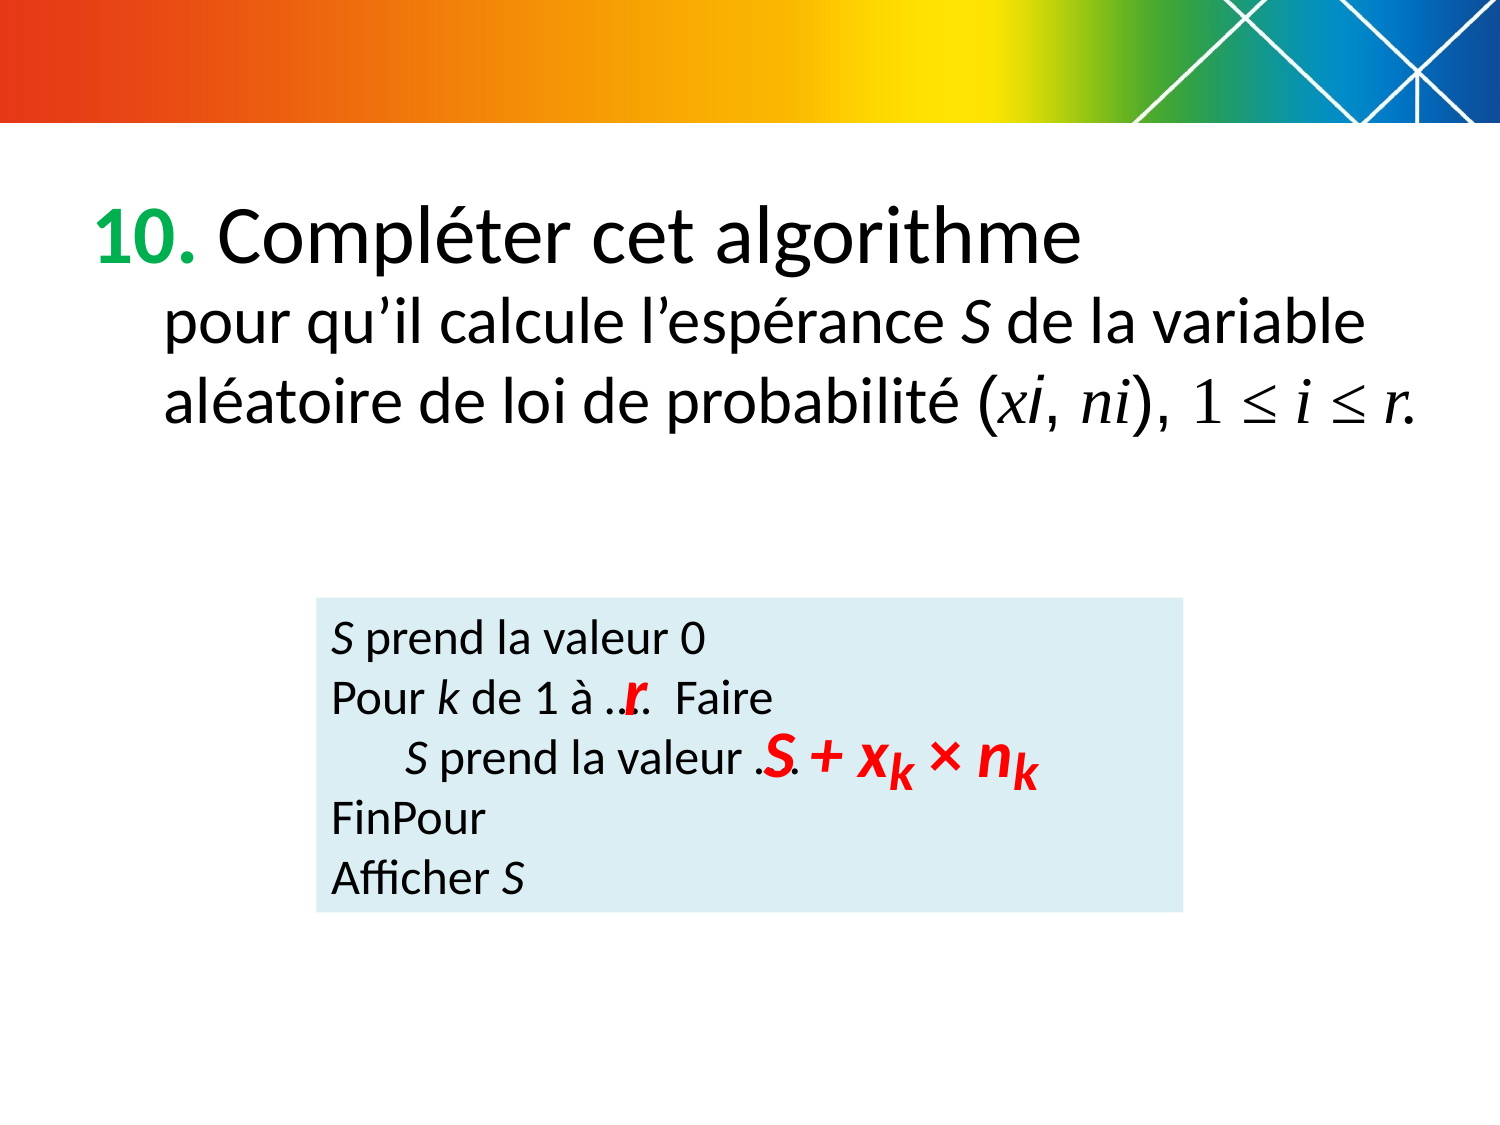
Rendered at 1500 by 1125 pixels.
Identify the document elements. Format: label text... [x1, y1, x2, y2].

text_box r [609, 641, 680, 737]
picture [1340, 0, 1500, 123]
text_box pour qu’il calcule l’espérance S de la variable aléatoire de loi de probabilité (xi, ni), 1 ≤ i ≤ r. [64, 269, 1459, 445]
picture [0, 0, 1358, 123]
text_box S prend la valeur 0 Pour k de 1 à …. Faire S prend la valeur …. FinPour Afficher S [316, 597, 1184, 913]
title 10. Compléter cet algorithme [76, 172, 1427, 269]
text_box S + xk × nk [749, 703, 1092, 809]
